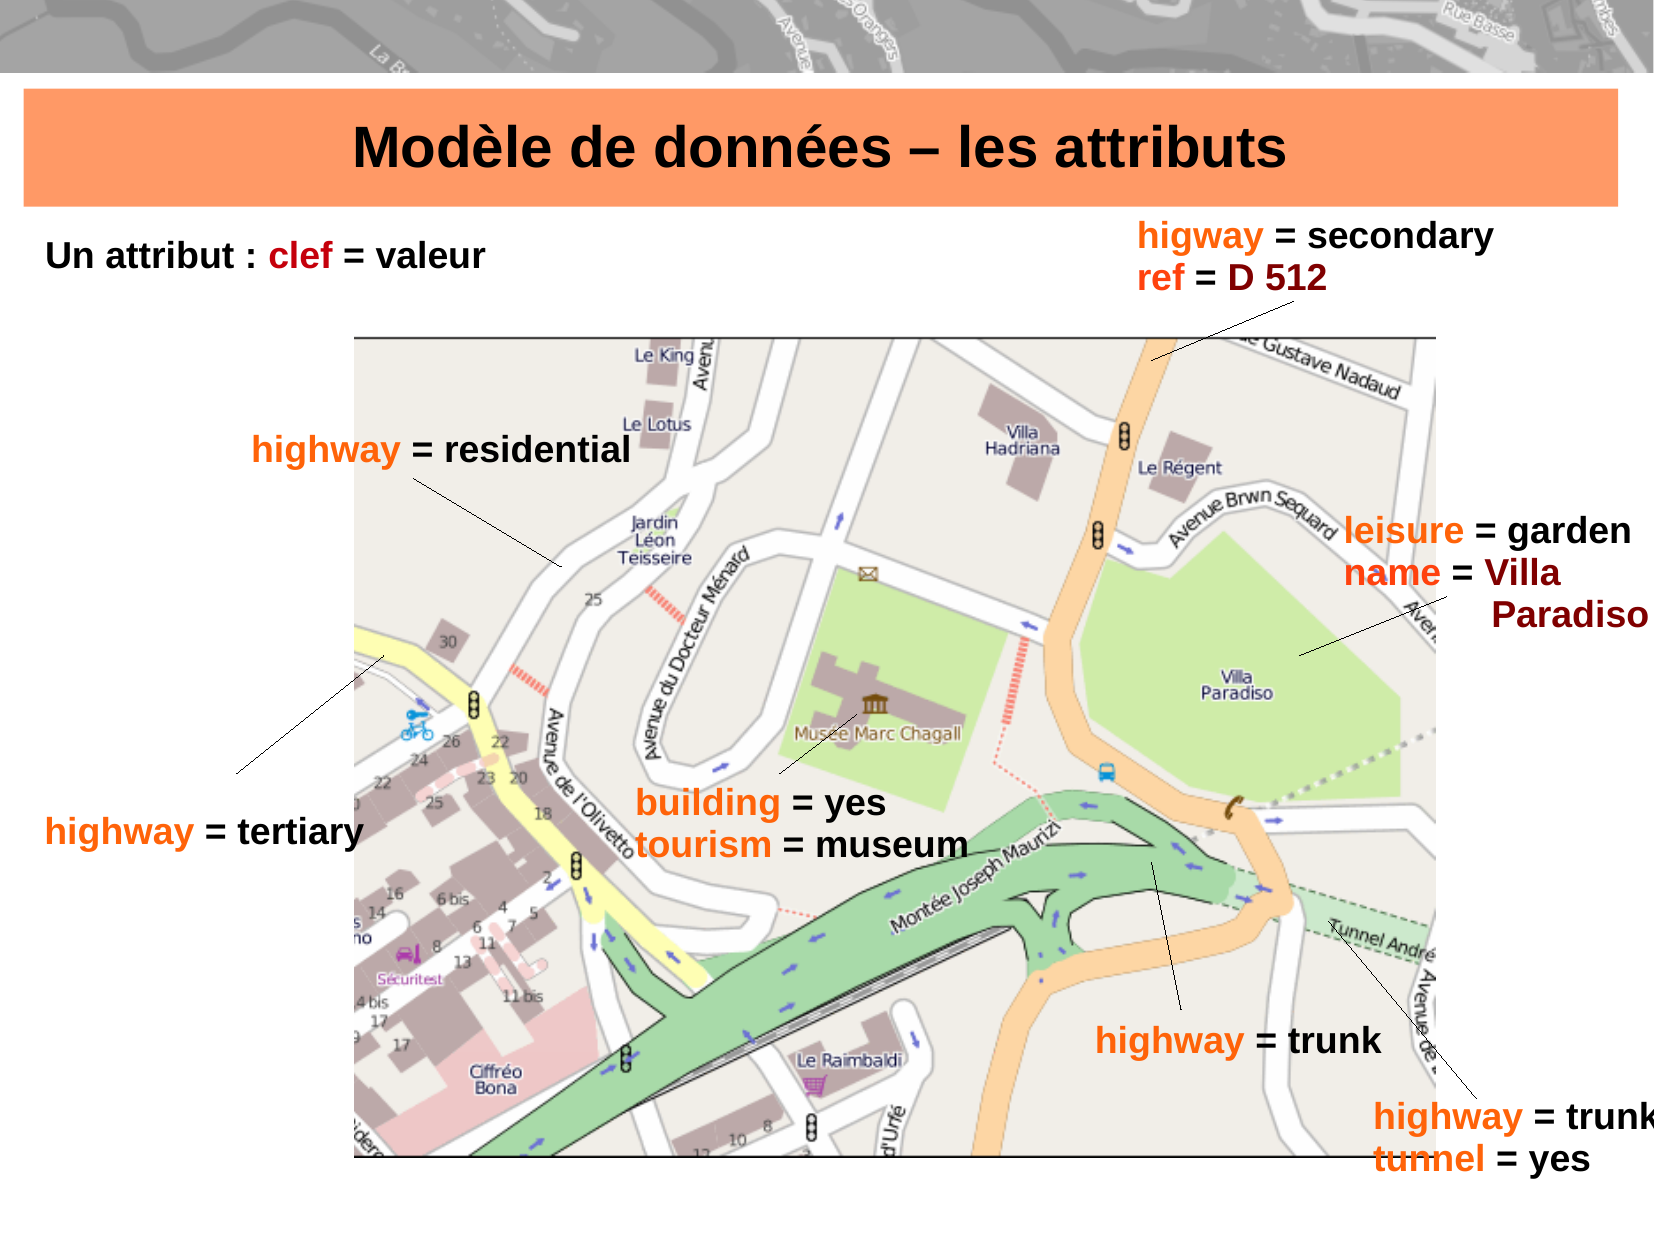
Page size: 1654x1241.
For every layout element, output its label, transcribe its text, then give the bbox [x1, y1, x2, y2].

text_box Modèle de données – les attributs [23, 88, 1619, 207]
text_box Un attribut : clef = valeur [30, 226, 935, 296]
table_header [1240, 12, 1653, 77]
text_box highway = residential [236, 421, 647, 479]
table_header [413, 12, 826, 77]
text_box highway = trunk tunnel = yes [1358, 1088, 1654, 1188]
picture [354, 334, 1436, 1158]
table_header [826, 12, 1240, 77]
text_box higway = secondary ref = D 512 [1122, 206, 1510, 306]
text_box highway = tertiary [29, 803, 380, 860]
text_box highway = trunk [1079, 1012, 1397, 1069]
text_box leisure = garden name = Villa Paradiso [1328, 501, 1654, 643]
text_box building = yes tourism = museum [620, 773, 985, 873]
table_header [0, 12, 413, 77]
picture [0, 0, 1654, 73]
